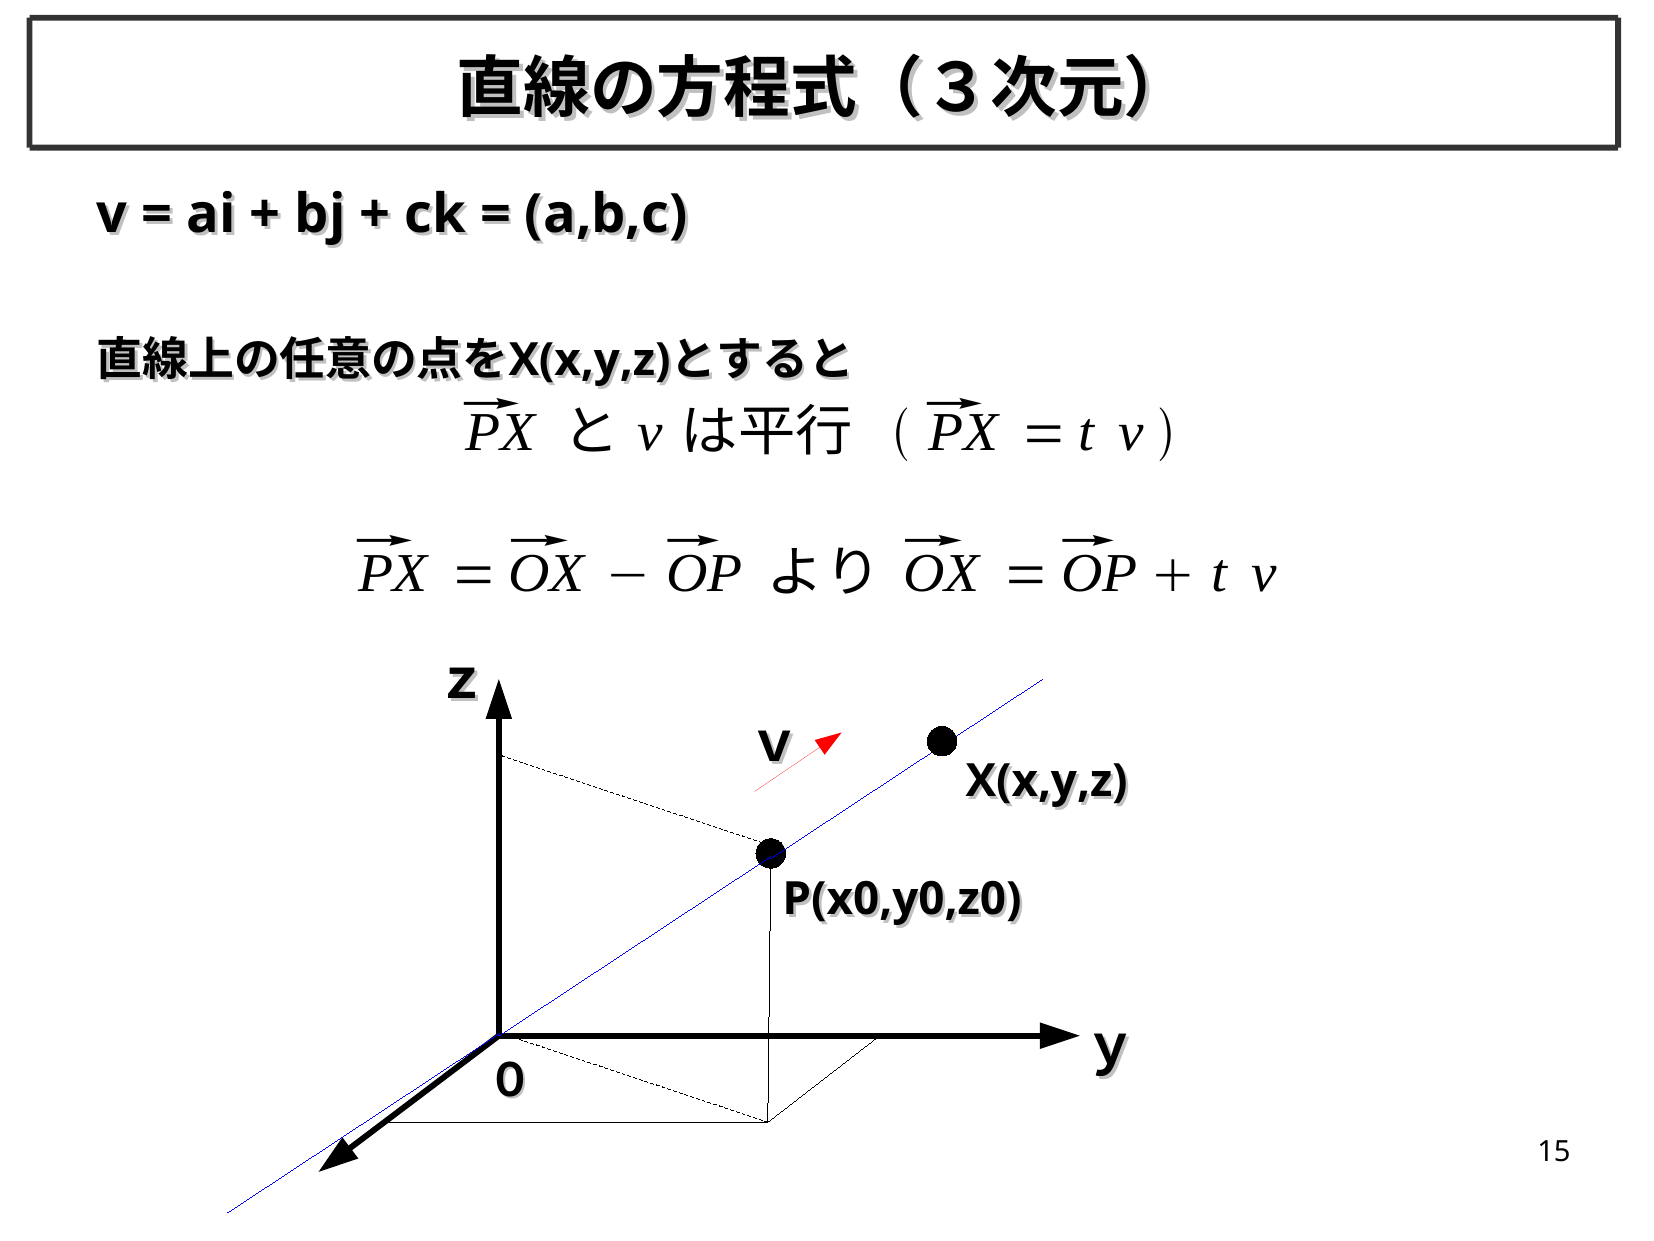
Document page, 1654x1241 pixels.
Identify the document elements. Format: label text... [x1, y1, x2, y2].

text_box v = ai + bj + ck = (a,b,c) 直線上の任意の点をX(x,y,z)とすると [82, 167, 998, 353]
text_box X(x,y,z) [950, 740, 1182, 827]
text_box ｙ [1068, 994, 1164, 1099]
text_box ０ [472, 1035, 556, 1123]
text_box P(x0,y0,z0) [767, 858, 1063, 945]
text_box ｖ [732, 690, 827, 796]
text_box 直線の方程式（３次元） [29, 17, 1619, 148]
text_box [927, 726, 957, 756]
text_box [755, 838, 786, 868]
text_box ｚ [419, 628, 514, 733]
chart [336, 395, 1288, 603]
